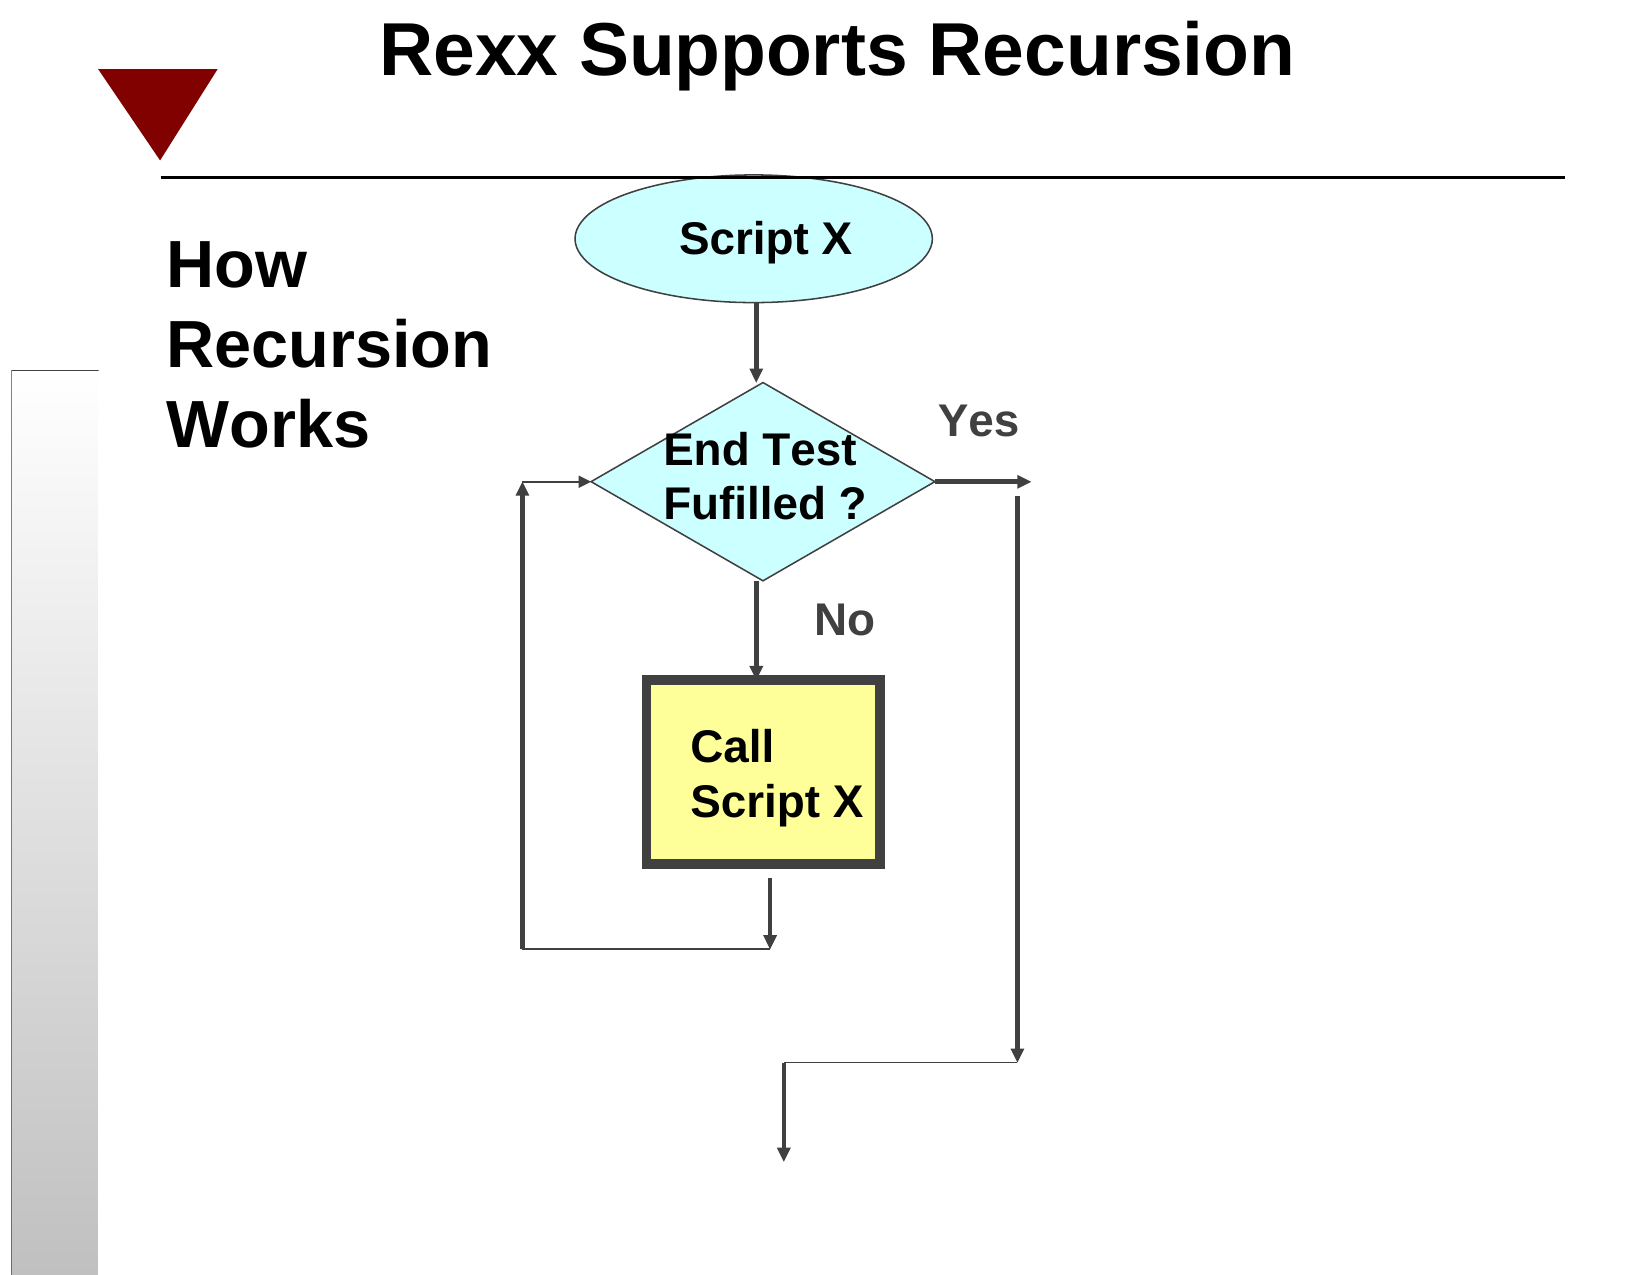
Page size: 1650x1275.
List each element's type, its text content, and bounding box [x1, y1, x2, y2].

text_box [688, 538, 838, 581]
text_box [884, 452, 935, 512]
text_box [98, 69, 218, 161]
text_box [646, 679, 880, 864]
text_box End Test Fufilled ? [646, 410, 884, 538]
text_box [591, 449, 646, 514]
text_box How Recursion Works [149, 212, 528, 470]
text_box Rexx Supports Recursion [362, 0, 1313, 99]
text_box [11, 370, 99, 1275]
text_box Script X [662, 200, 869, 272]
text_box Yes [921, 382, 1037, 455]
text_box No [797, 580, 892, 653]
text_box [575, 179, 933, 303]
text_box Call Script X [673, 708, 881, 836]
text_box [715, 382, 811, 410]
